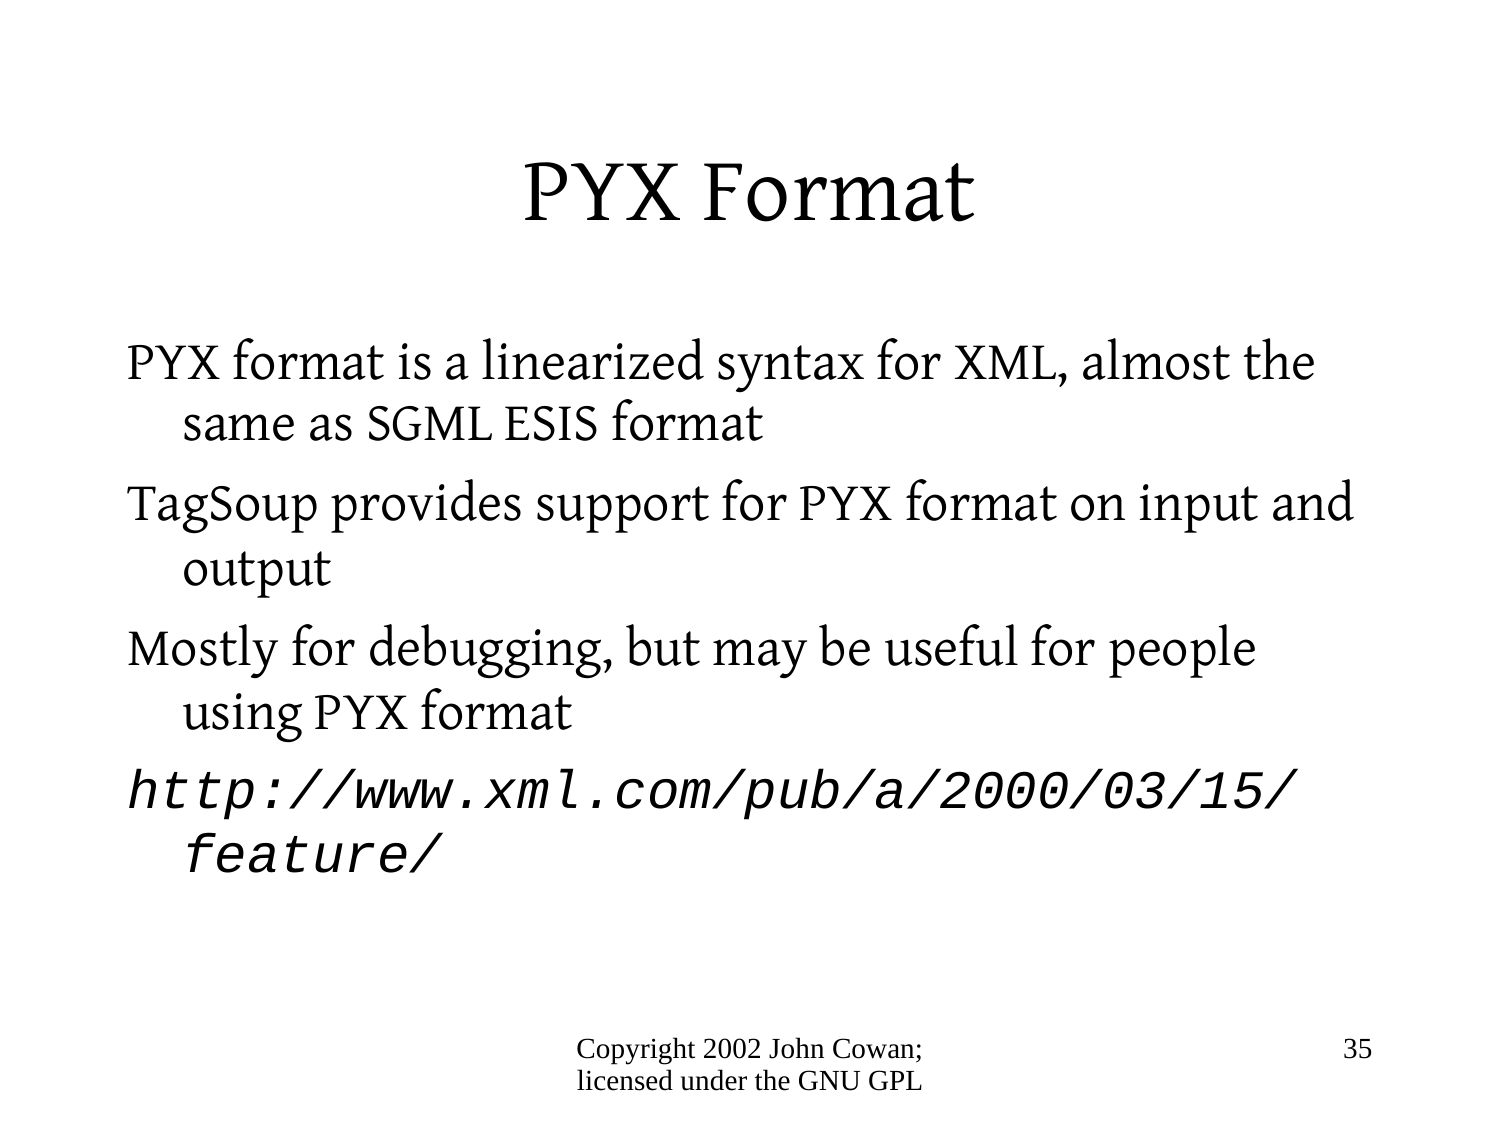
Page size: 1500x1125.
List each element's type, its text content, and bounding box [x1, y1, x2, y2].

text_box Copyright 2002 John Cowan; licensed under the GNU GPL [512, 1025, 988, 1107]
title PYX Format [112, 99, 1388, 288]
text_box 35 [1074, 1025, 1388, 1074]
list PYX format is a linearized syntax for XML, almost the same as SGML ESIS format TagSoup provides support for PYX format on input and output Mostly for debugging, but may be useful for people using PYX format http://www.xml.com/pub/a/2000/03/15/ feature/ [112, 324, 1388, 1023]
